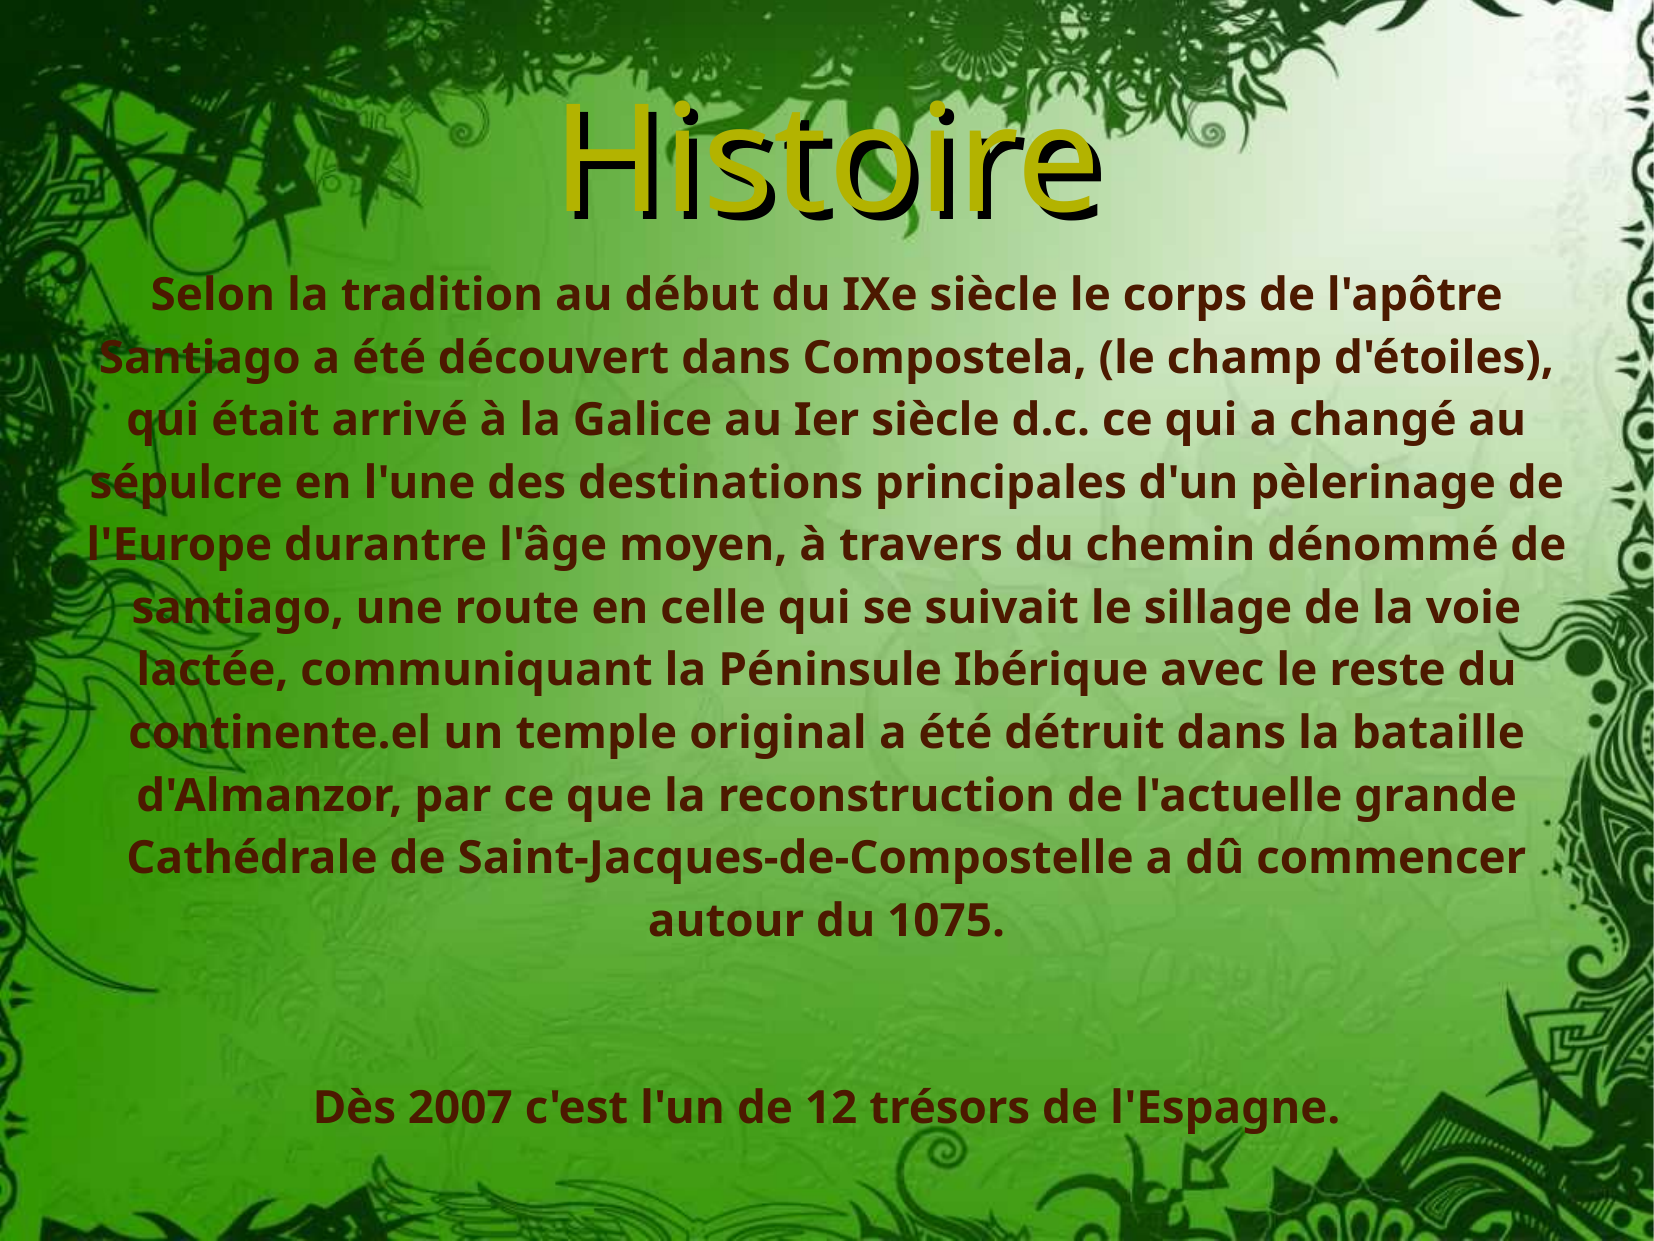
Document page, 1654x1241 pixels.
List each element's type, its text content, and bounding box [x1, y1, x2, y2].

subtitle Selon la tradition au début du IXe siècle le corps de l'apôtre Santiago a été découvert dans Compostela, (le champ d'étoiles), qui était arrivé à la Galice au Ier siècle d.c. ce qui a changé au sépulcre en l'une des destinations principales d'un pèlerinage de l'Europe durantre l'âge moyen, à travers du chemin dénommé de santiago, une route en celle qui se suivait le sillage de la voie lactée, communiquant la Péninsule Ibérique avec le reste du continente.el un temple original a été détruit dans la bataille d'Almanzor, par ce que la reconstruction de l'actuelle grande Cathédrale de Saint-Jacques-de-Compostelle a dû commencer autour du 1075. Dès 2007 c'est l'un de 12 trésors de l'Espagne. [82, 252, 1571, 1146]
title Histoire [82, 48, 1571, 252]
picture [0, 0, 1654, 1241]
